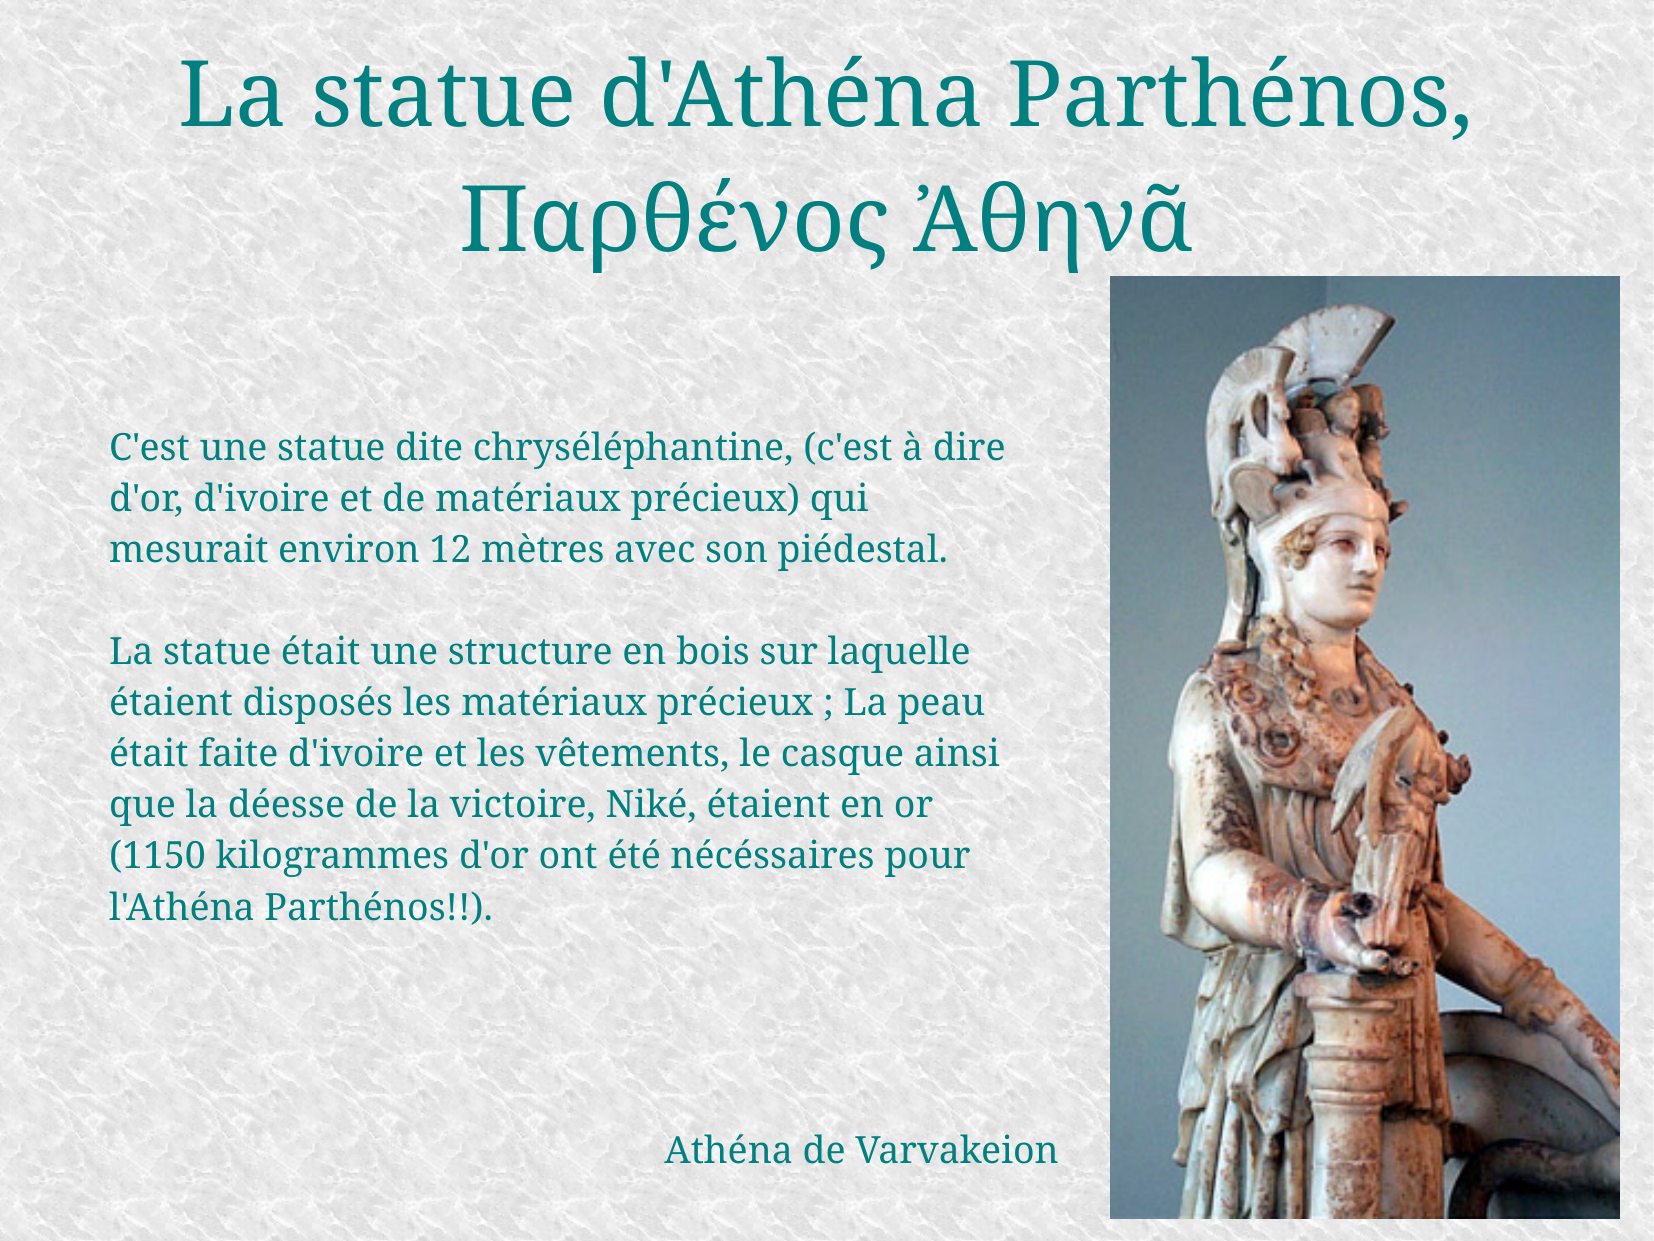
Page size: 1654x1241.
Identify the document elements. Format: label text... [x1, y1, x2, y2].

title La statue d'Athéna Parthénos, Παρθένος Ἀθηνᾶ [82, 29, 1571, 277]
text_box Athéna de Varvakeion [649, 1116, 1111, 1182]
text_box C'est une statue dite chryséléphantine, (c'est à dire d'or, d'ivoire et de matériaux précieux) qui mesurait environ 12 mètres avec son piédestal. La statue était une structure en bois sur laquelle étaient disposés les matériaux précieux ; La peau était faite d'ivoire et les vêtements, le casque ainsi que la déesse de la victoire, Niké, étaient en or (1150 kilogrammes d'or ont été nécéssaires pour l'Athéna Parthénos!!). [94, 413, 1052, 1024]
picture [0, 0, 1654, 1241]
